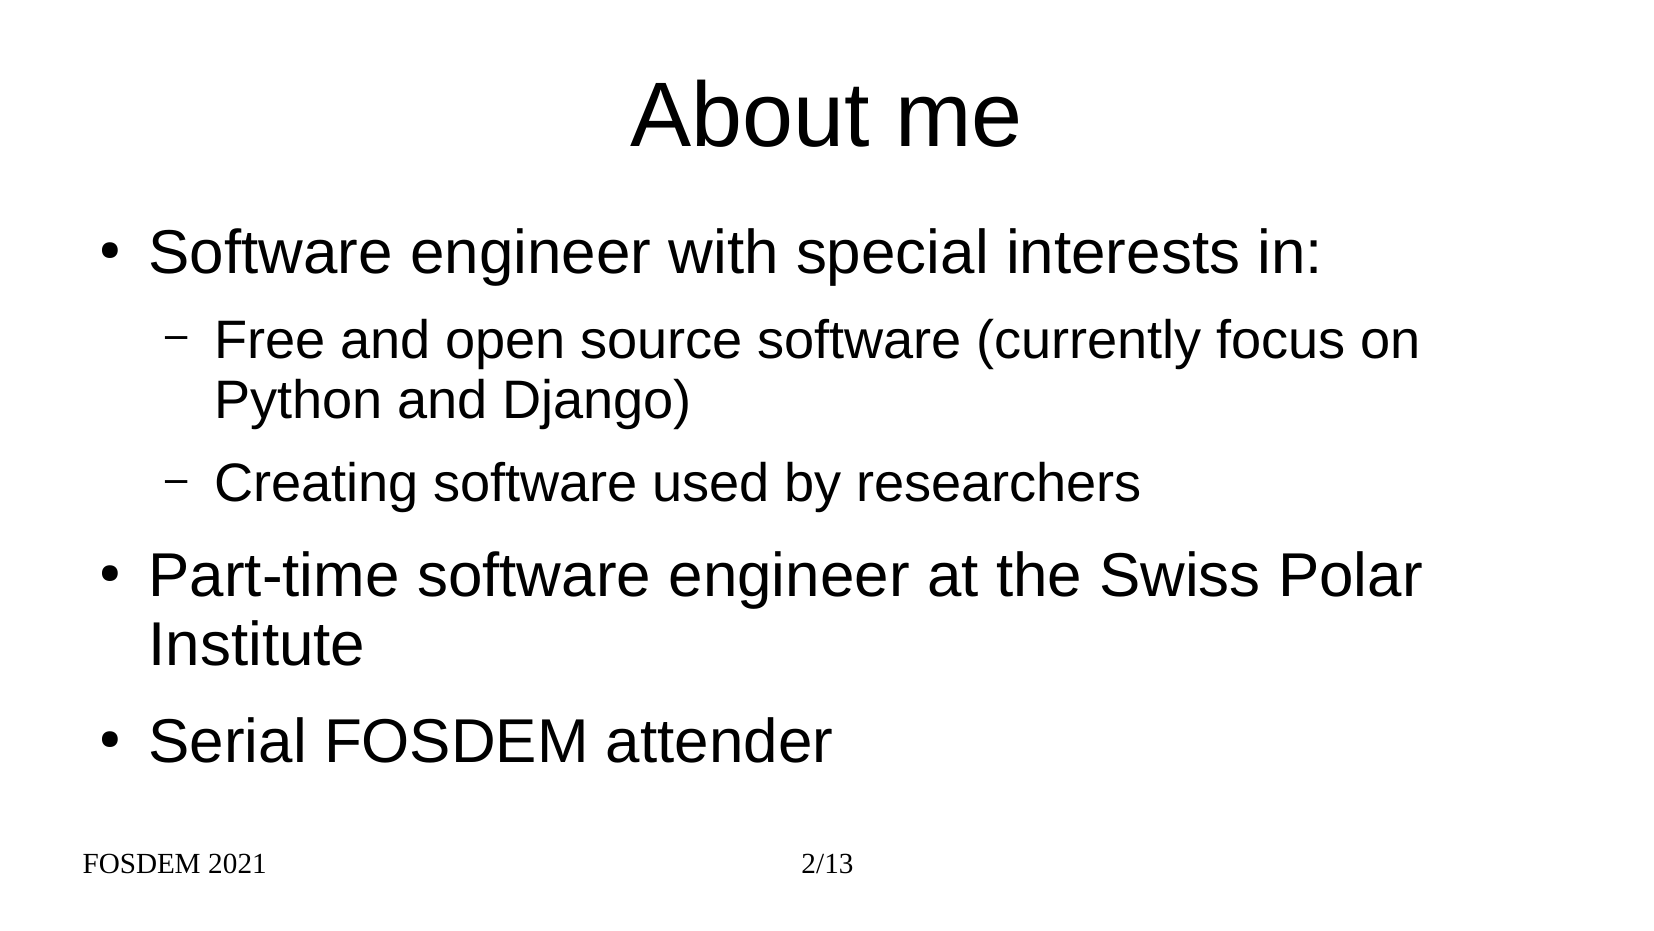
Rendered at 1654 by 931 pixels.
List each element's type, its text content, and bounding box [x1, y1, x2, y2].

title About me [82, 37, 1571, 193]
list Software engineer with special interests in: Free and open source software (currently focus on Python and Django) Creating software used by researchers Part-time software engineer at the Swiss Polar Institute Serial FOSDEM attender [82, 217, 1571, 780]
